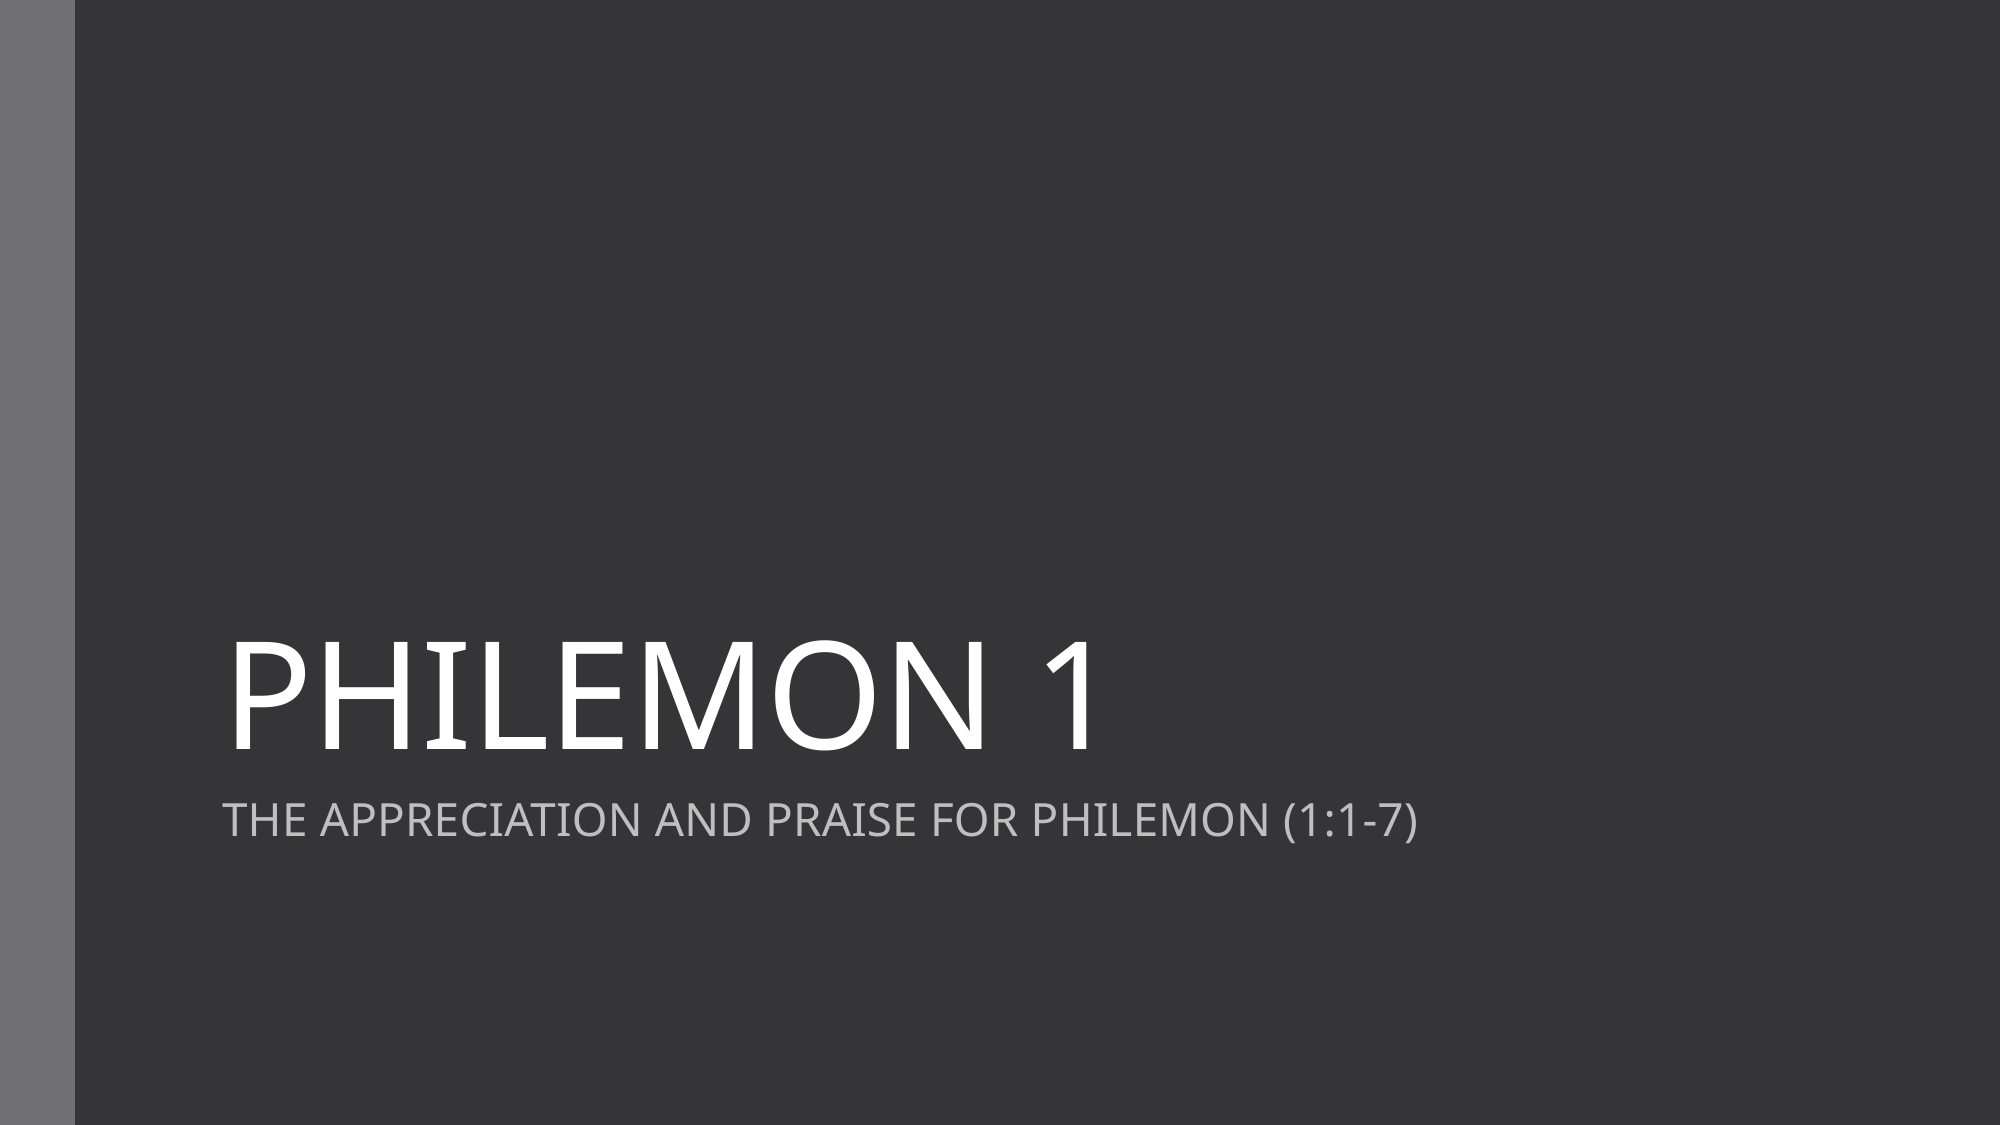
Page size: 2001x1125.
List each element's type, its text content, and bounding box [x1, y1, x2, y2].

title PHILEMON 1 [206, 124, 1752, 787]
subtitle THE APPRECIATION AND PRAISE FOR PHILEMON (1:1-7) [206, 787, 1752, 1066]
